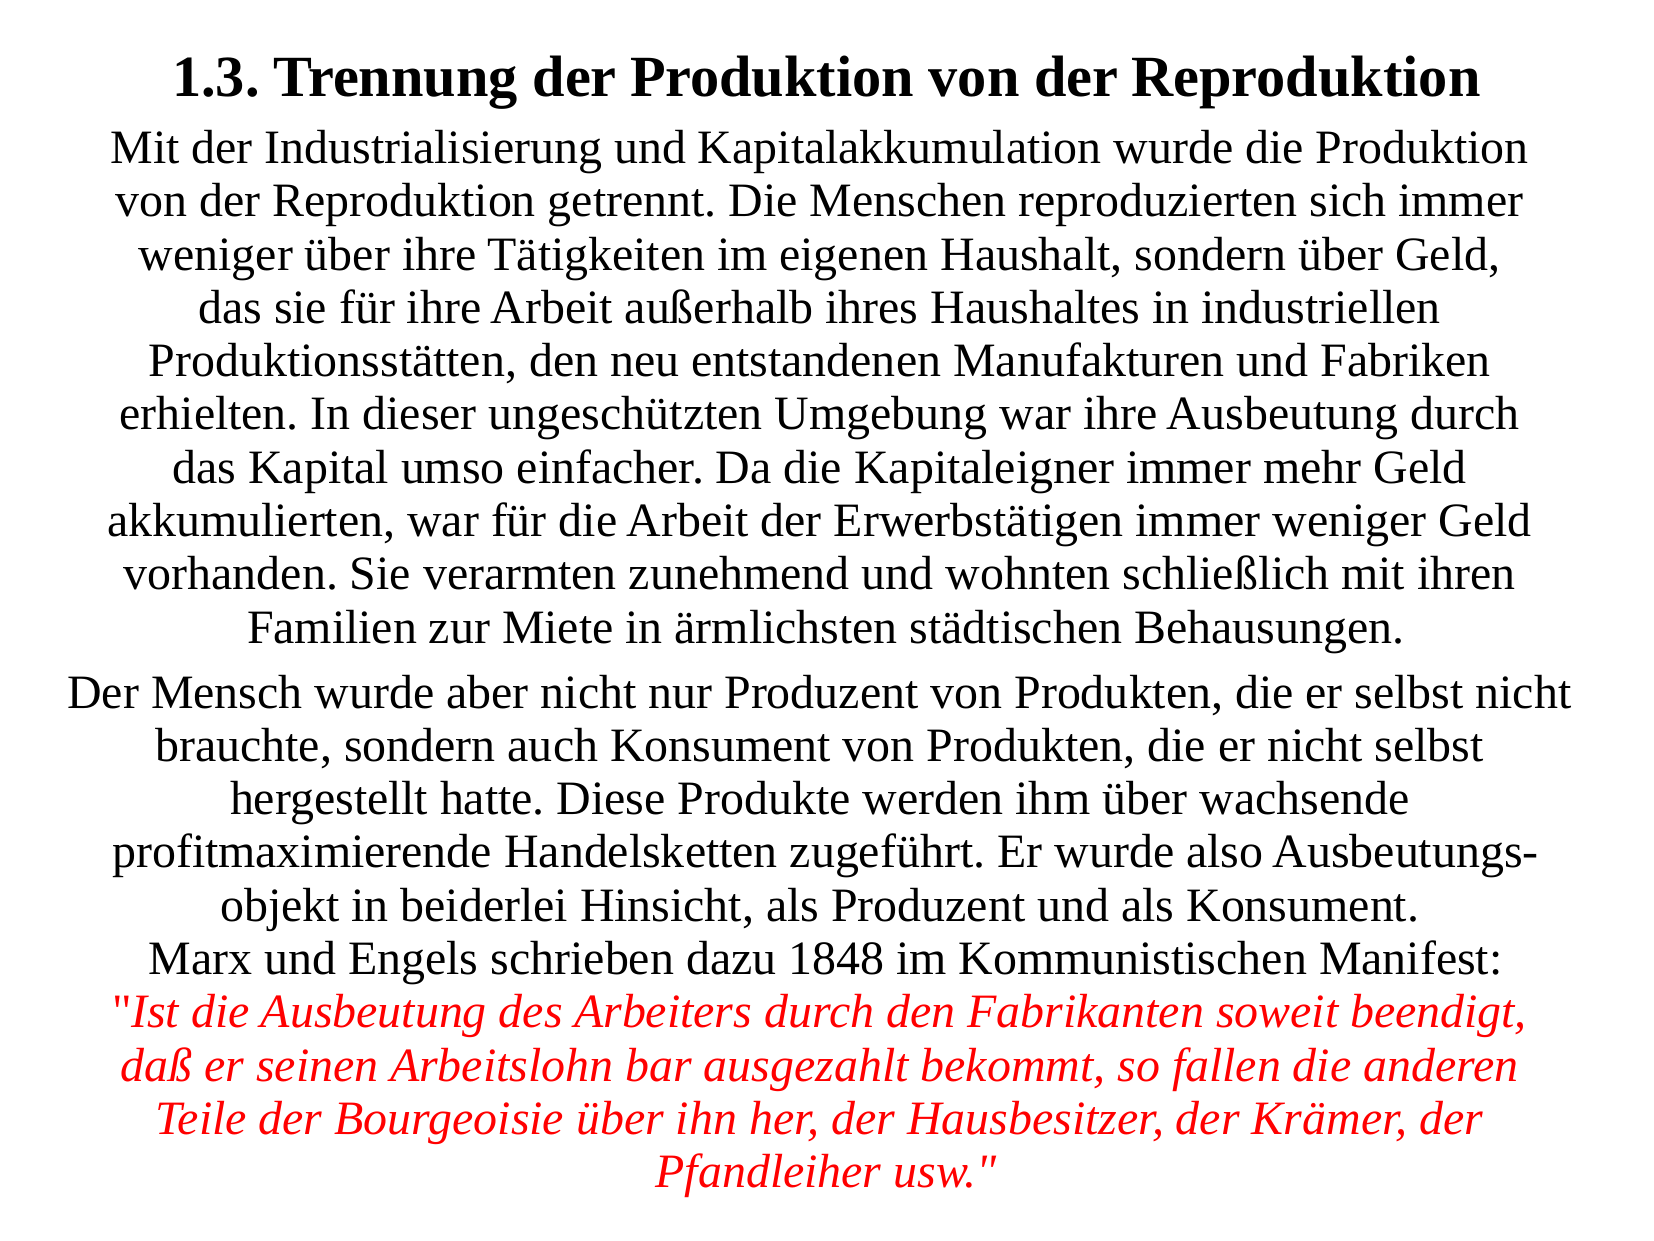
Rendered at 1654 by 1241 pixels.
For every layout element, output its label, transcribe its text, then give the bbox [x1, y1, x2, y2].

text_box 1.3. Trennung der Produktion von der Reproduktion Mit der Industrialisierung und Kapitalakkumulation wurde die Produktion von der Reproduktion getrennt. Die Menschen reproduzierten sich immer weniger über ihre Tätigkeiten im eigenen Haushalt, sondern über Geld, das sie für ihre Arbeit außerhalb ihres Haushaltes in industriellen Produktionsstätten, den neu entstandenen Manufakturen und Fabriken erhielten. In dieser ungeschützten Umgebung war ihre Ausbeutung durch das Kapital umso einfacher. Da die Kapitaleigner immer mehr Geld akkumulierten, war für die Arbeit der Erwerbstätigen immer weniger Geld vorhanden. Sie verarmten zunehmend und wohnten schließlich mit ihren Familien zur Miete in ärmlichsten städtischen Behausungen. Der Mensch wurde aber nicht nur Produzent von Produkten, die er selbst nicht brauchte, sondern auch Konsument von Produkten, die er nicht selbst hergestellt hatte. Diese Produkte werden ihm über wachsende profitmaximierende Handelsketten zugeführt. Er wurde also Ausbeutungs- objekt in beiderlei Hinsicht, als Produzent und als Konsument. Marx und Engels schrieben dazu 1848 im Kommunistischen Manifest: "Ist die Ausbeutung des Arbeiters durch den Fabrikanten soweit beendigt, daß er seinen Arbeitslohn bar ausgezahlt bekommt, so fallen die anderen Teile der Bourgeoisie über ihn her, der Hausbesitzer, der Krämer, der Pfandleiher usw." [52, 37, 1602, 1206]
